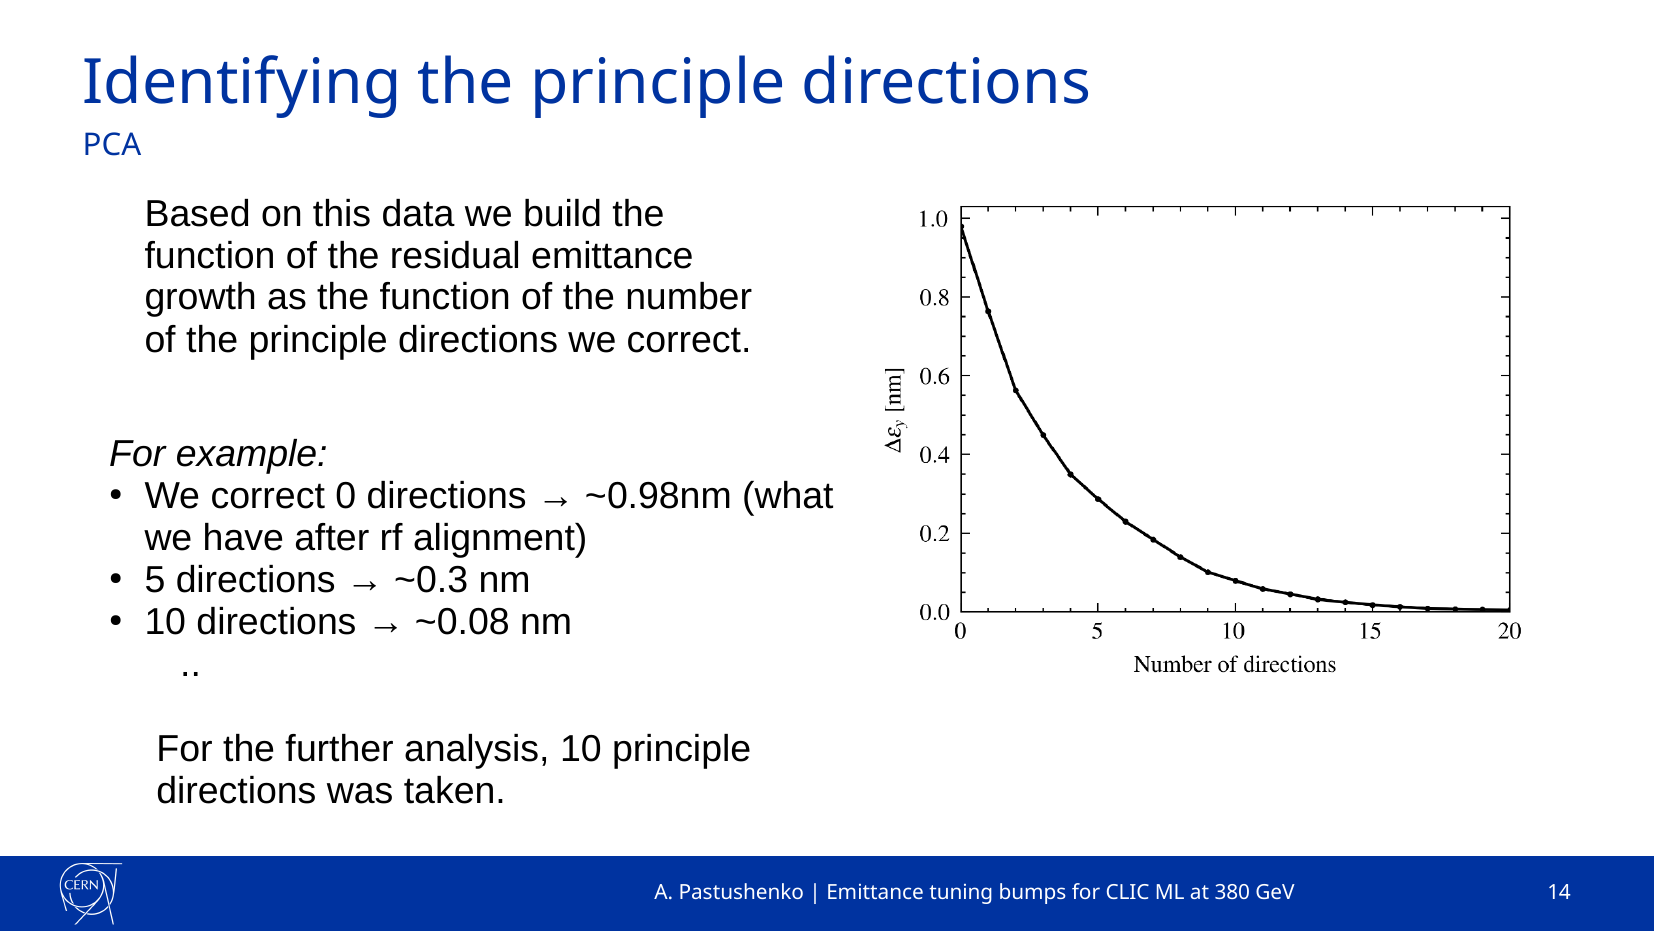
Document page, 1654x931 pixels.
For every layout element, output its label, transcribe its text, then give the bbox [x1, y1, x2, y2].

text_box Based on this data we build the function of the residual emittance growth as the function of the number of the principle directions we correct. [129, 184, 768, 414]
picture [862, 192, 1545, 692]
text_box For example: We correct 0 directions → ~0.98nm (what we have after rf alignment) 5 directions → ~0.3 nm 10 directions → ~0.08 nm .. [94, 425, 875, 692]
text_box For the further analysis, 10 principle directions was taken. [141, 720, 839, 820]
title Identifying the principle directions PCA [82, 37, 1571, 193]
picture [56, 859, 127, 928]
